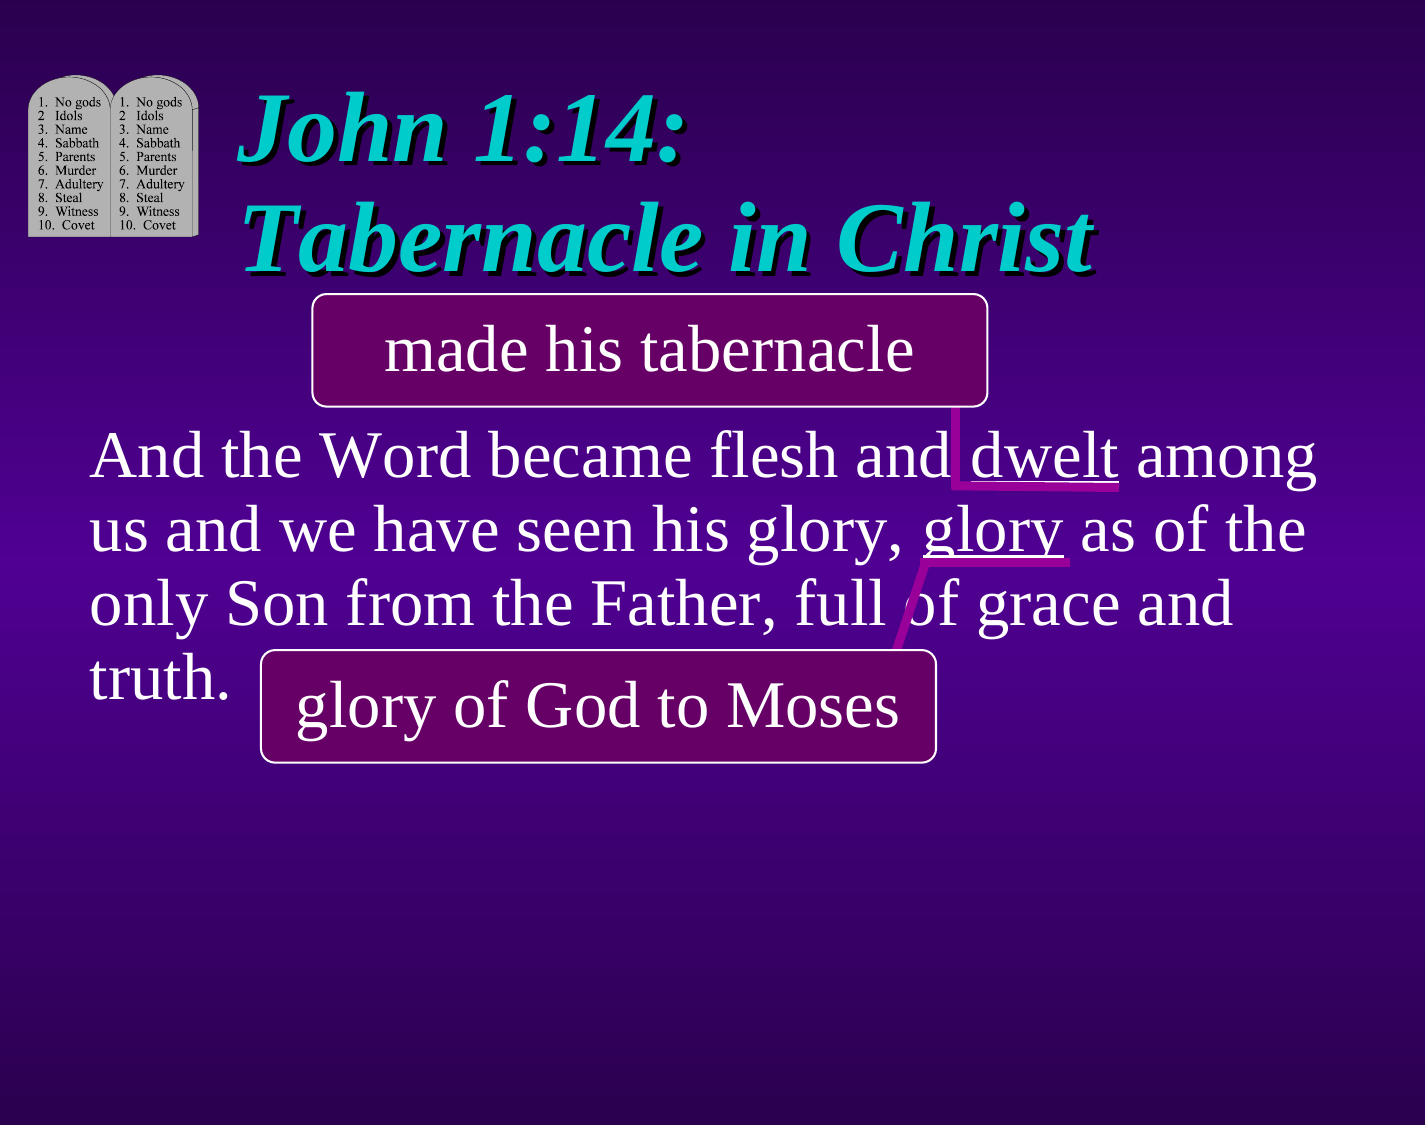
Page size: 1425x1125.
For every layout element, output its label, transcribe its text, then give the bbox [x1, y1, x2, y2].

text_box [260, 650, 937, 763]
text_box made his tabernacle [323, 298, 977, 403]
text_box [312, 294, 988, 407]
text_box glory of God to Moses [272, 654, 926, 759]
text_box And the Word became flesh and dwelt among us and we have seen his glory, glory as of the only Son from the Father, full of grace and truth. [75, 410, 1351, 1029]
title John 1:14: Tabernacle in Christ [237, 55, 1319, 311]
